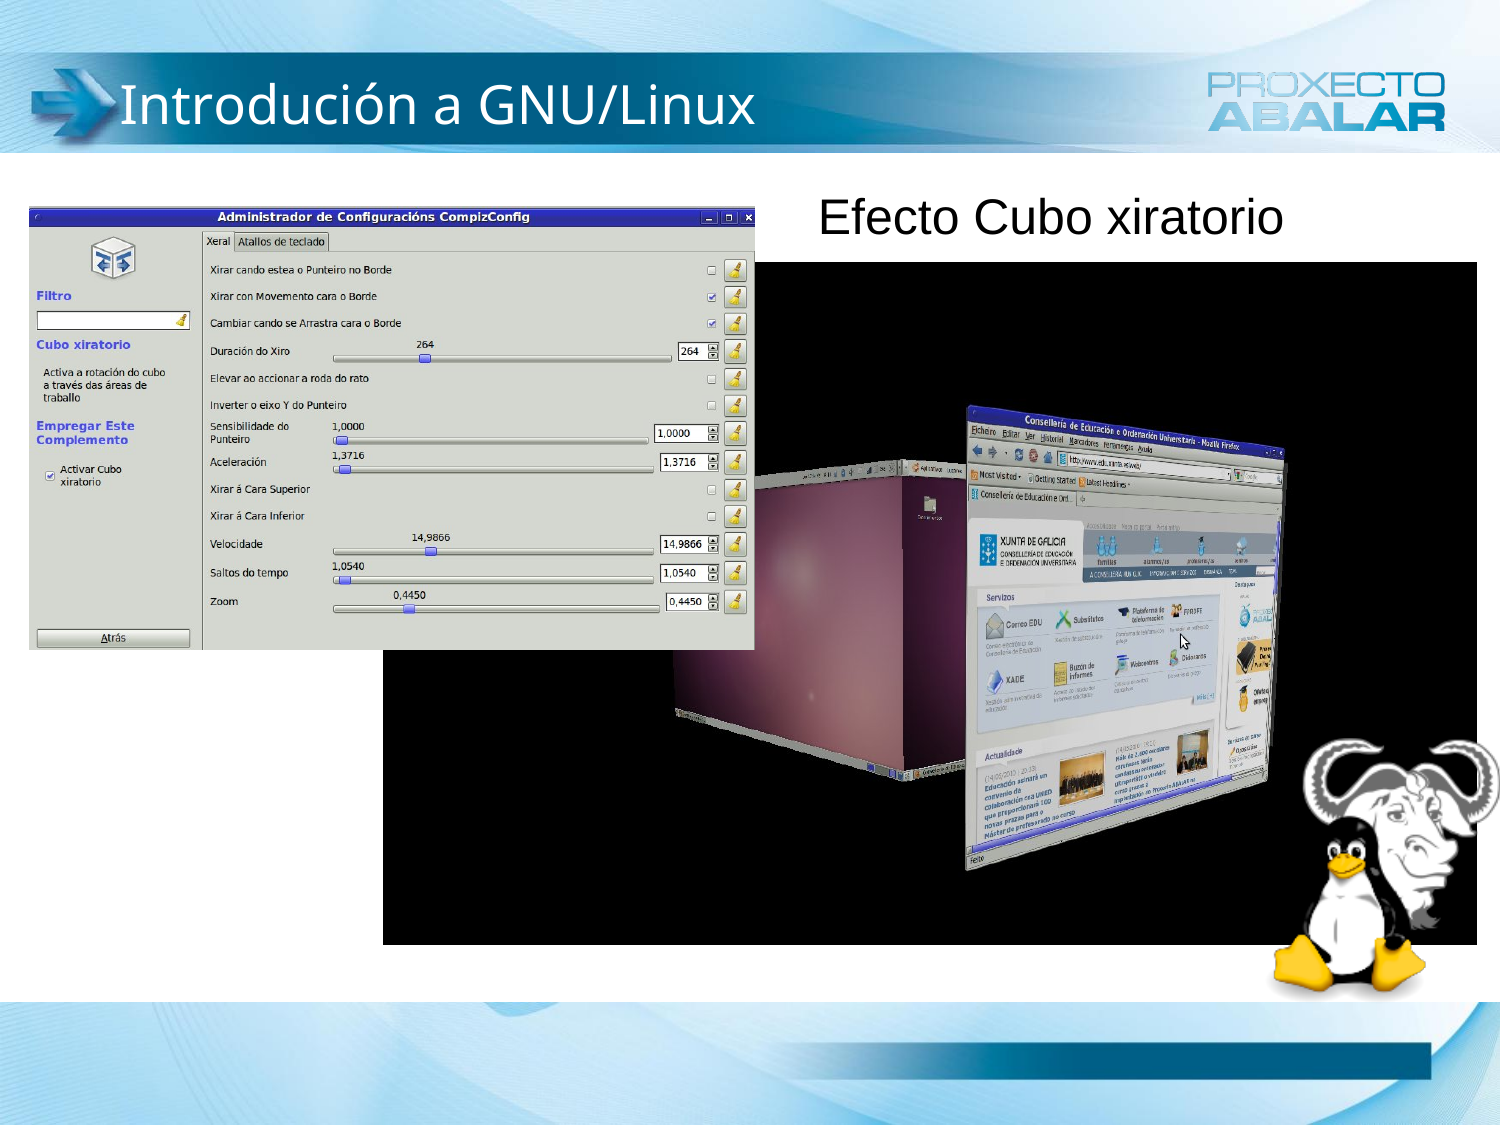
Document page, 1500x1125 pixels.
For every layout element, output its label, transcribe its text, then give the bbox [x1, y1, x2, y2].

text_box Efecto Cubo xiratorio [803, 177, 1424, 253]
picture [0, 0, 1500, 153]
text_box Introdución a GNU/Linux [104, 62, 772, 143]
picture [0, 206, 1500, 1125]
